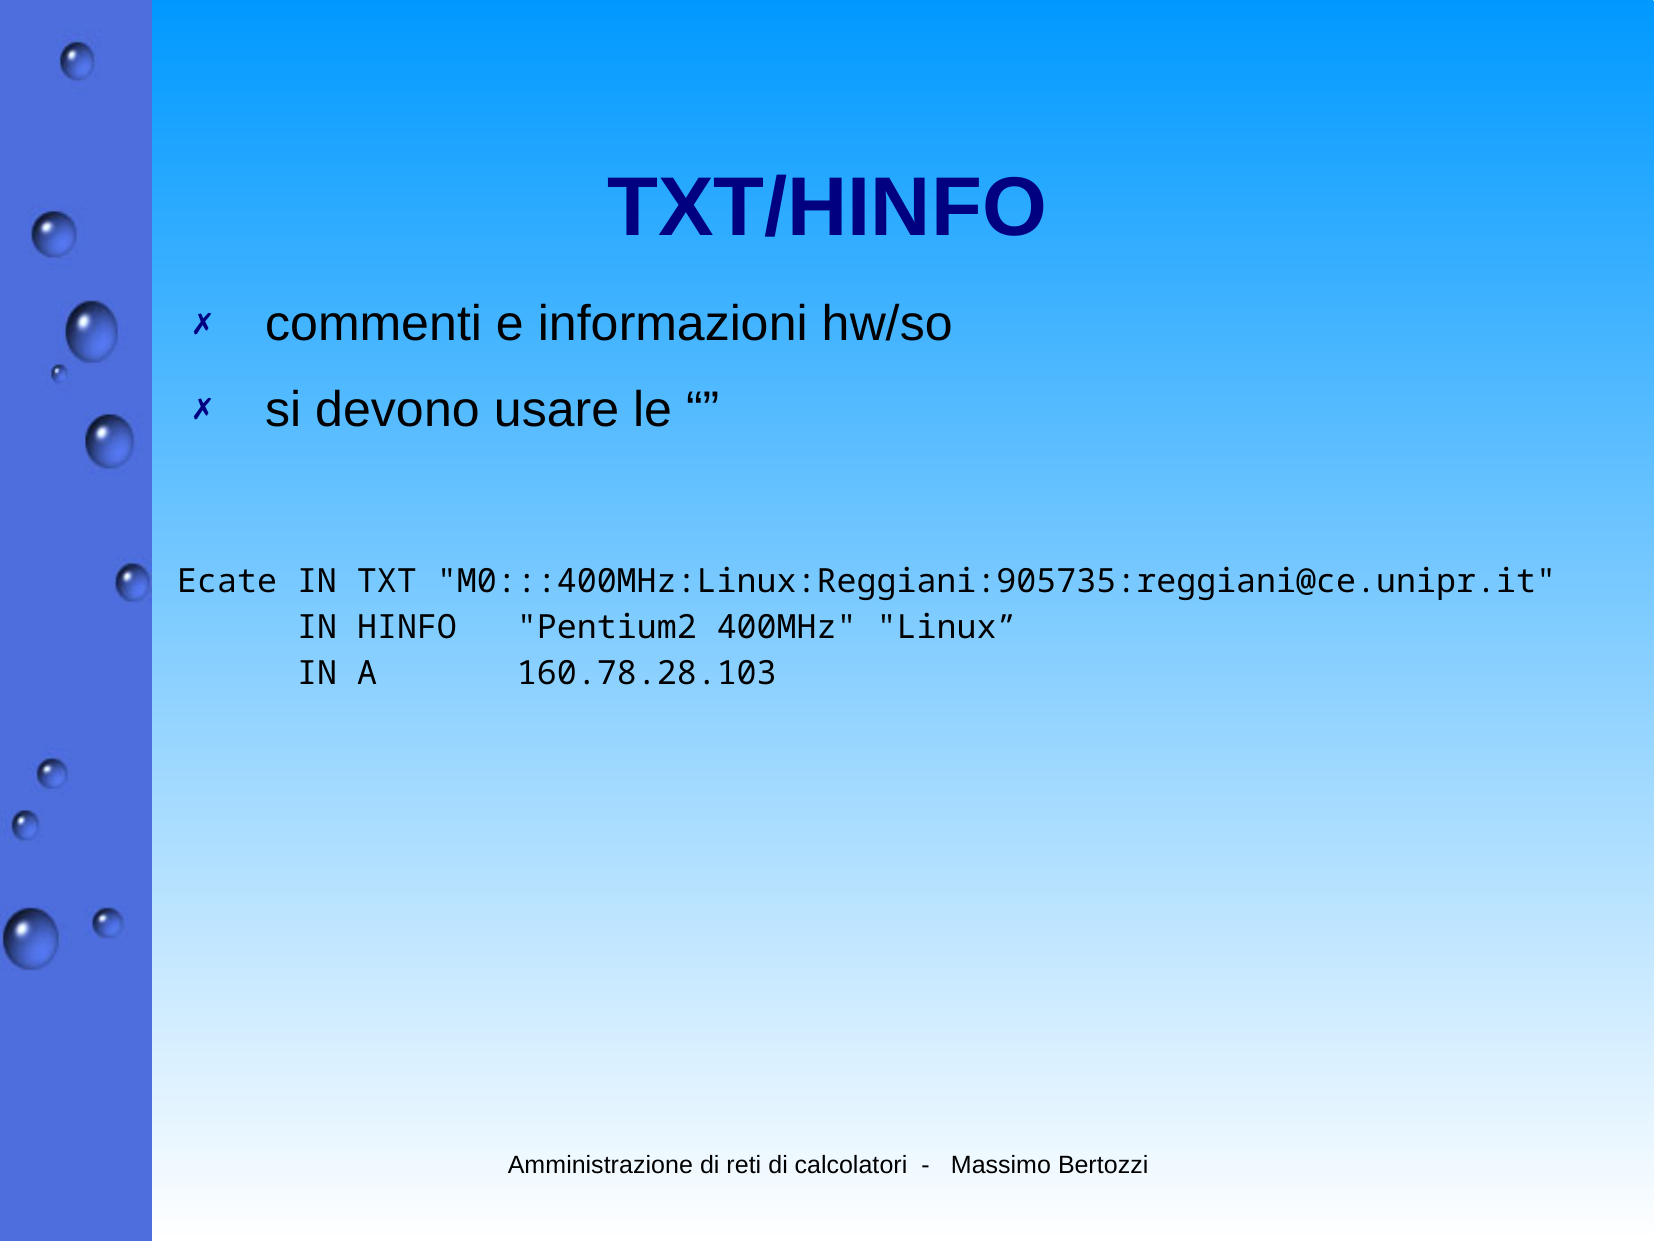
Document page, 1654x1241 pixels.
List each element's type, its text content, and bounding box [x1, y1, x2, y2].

picture [0, 0, 152, 1241]
text_box [253, 600, 1654, 717]
text_box Ecate IN TXT "M0:::400MHz:Linux:Reggiani:905735:reggiani@ce.unipr.it" IN HINFO "Pentium2 400MHz" "Linux” IN A 160.78.28.103 [177, 556, 1595, 721]
list commenti e informazioni hw/so si devono usare le “” [182, 295, 1595, 441]
title TXT/HINFO [121, 102, 1534, 311]
